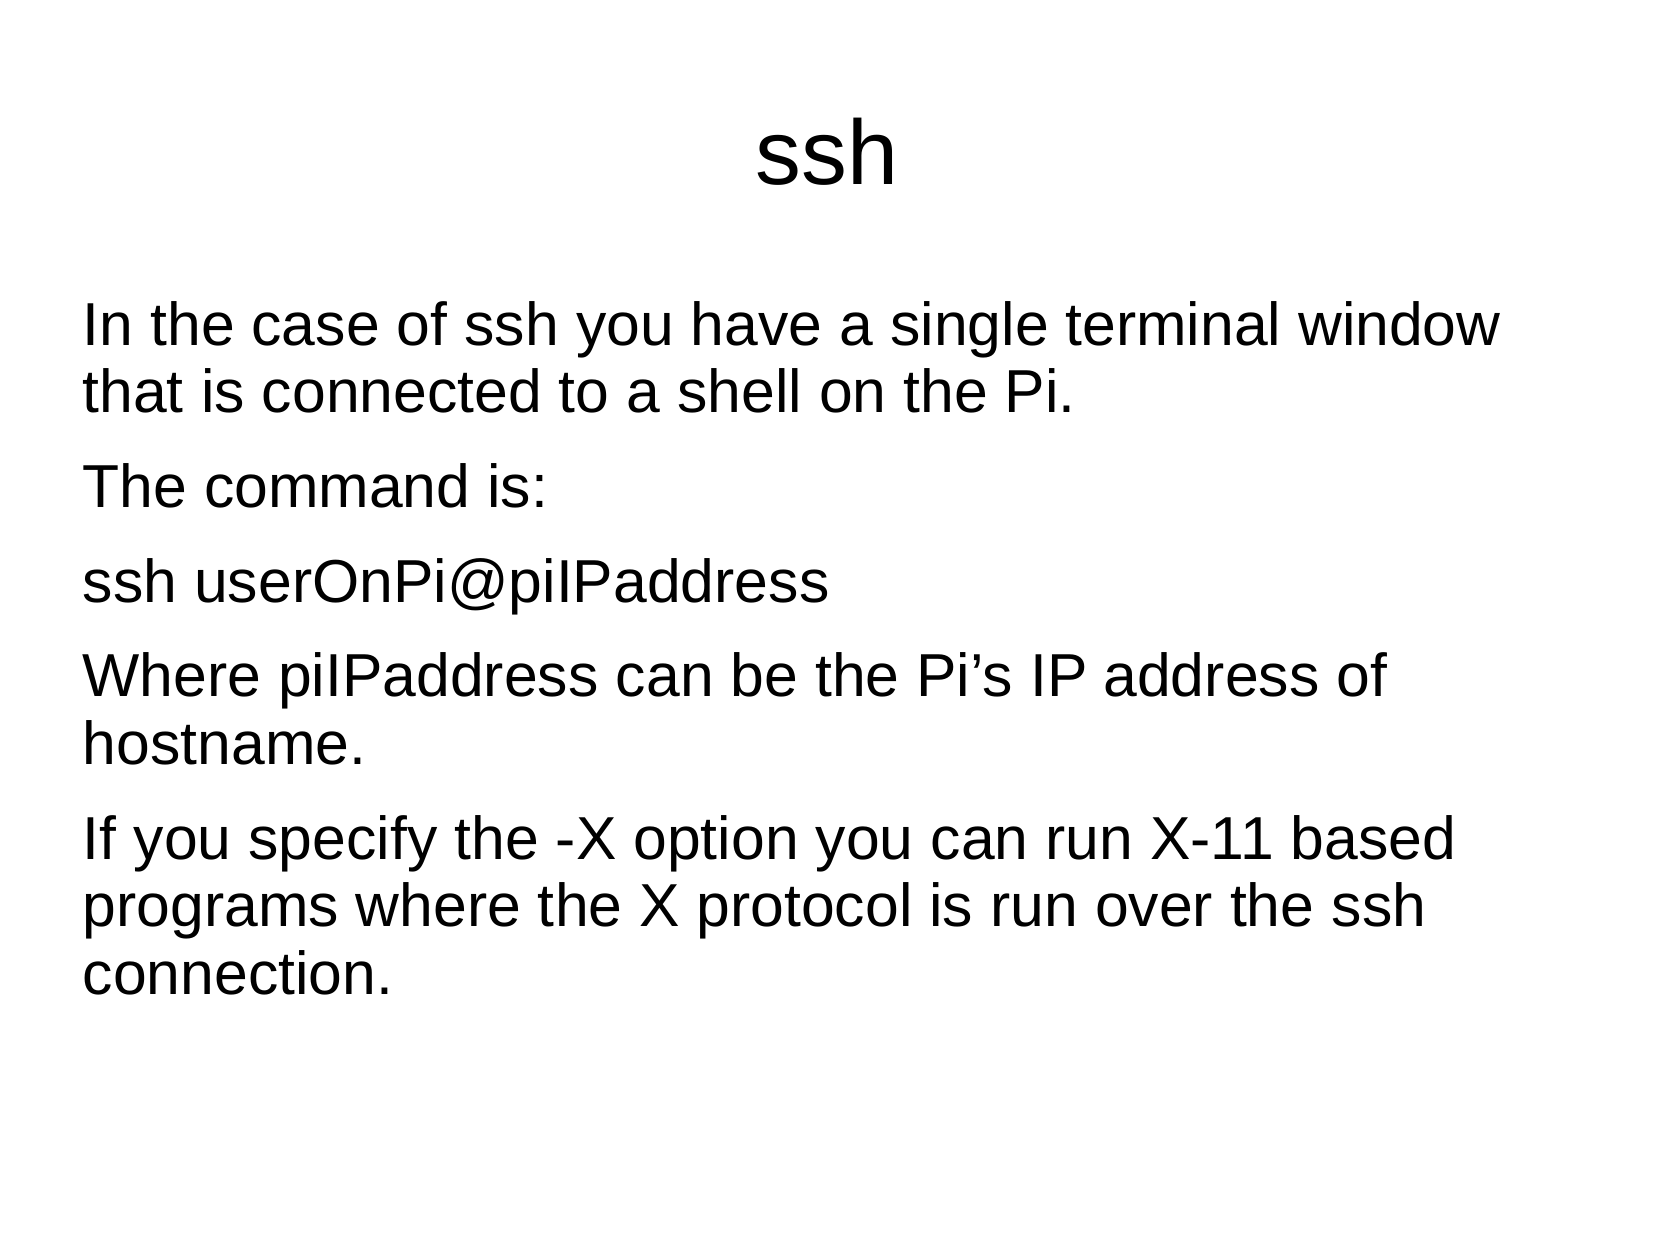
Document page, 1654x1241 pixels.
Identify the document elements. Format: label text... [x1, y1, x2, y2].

list In the case of ssh you have a single terminal window that is connected to a shell on the Pi. The command is: ssh userOnPi@piIPaddress Where piIPaddress can be the Pi’s IP address of hostname. If you specify the -X option you can run X-11 based programs where the X protocol is run over the ssh connection. [82, 290, 1571, 1010]
title ssh [82, 49, 1571, 257]
